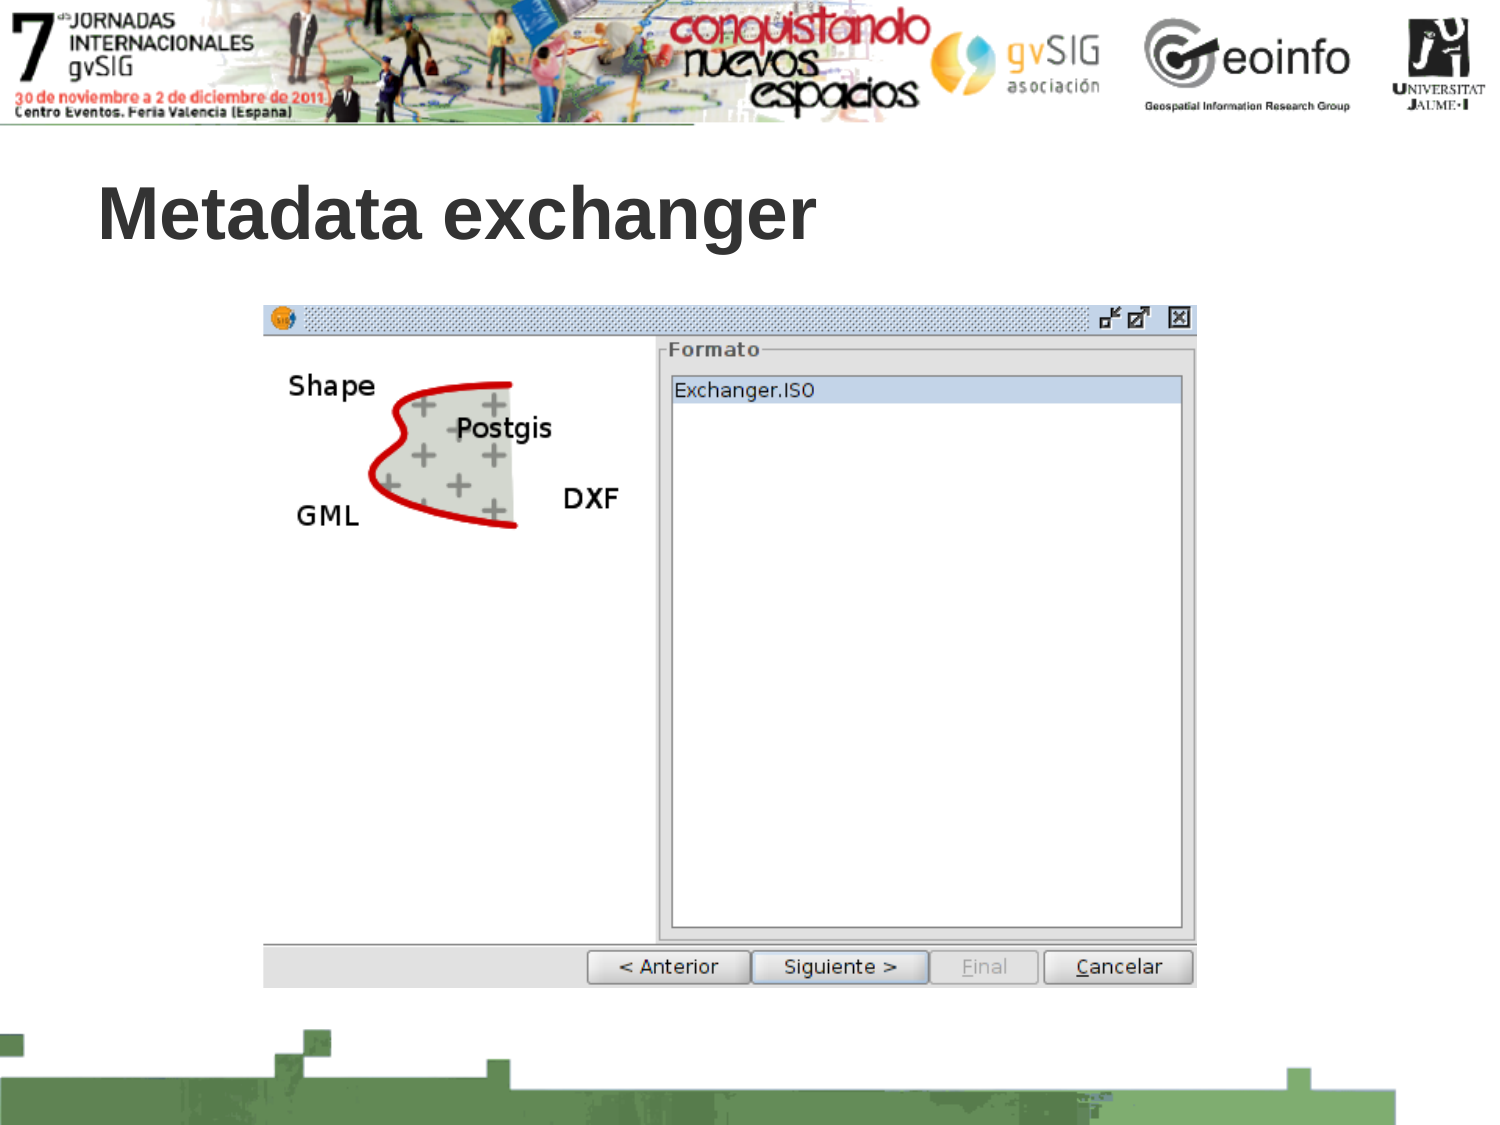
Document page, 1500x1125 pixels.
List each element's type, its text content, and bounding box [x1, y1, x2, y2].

picture [0, 0, 1500, 1125]
title Metadata exchanger [97, 155, 1401, 273]
